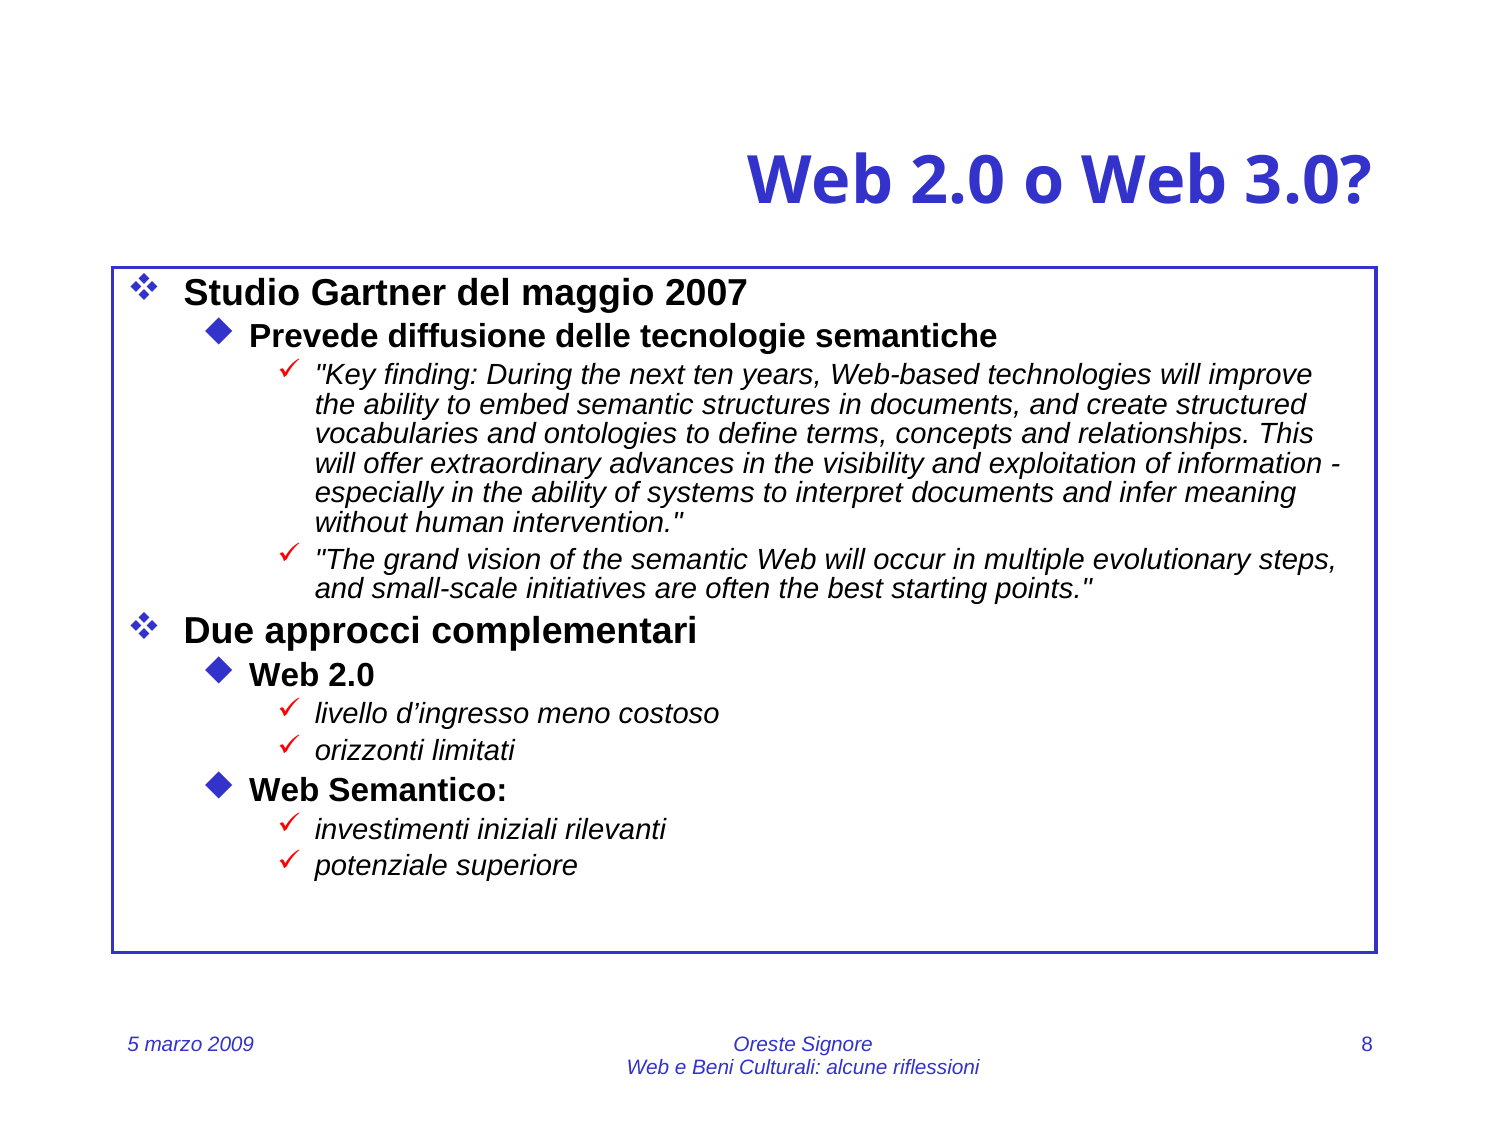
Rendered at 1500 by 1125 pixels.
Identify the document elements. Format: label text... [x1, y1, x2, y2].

list Studio Gartner del maggio 2007 Prevede diffusione delle tecnologie semantiche "Key finding: During the next ten years, Web-based technologies will improve the ability to embed semantic structures in documents, and create structured vocabularies and ontologies to define terms, concepts and relationships. This will offer extraordinary advances in the visibility and exploitation of information - especially in the ability of systems to interpret documents and infer meaning without human intervention." "The grand vision of the semantic Web will occur in multiple evolutionary steps, and small-scale initiatives are often the best starting points." Due approcci complementari Web 2.0 livello d’ingresso meno costoso orizzonti limitati Web Semantico: investimenti iniziali rilevanti potenziale superiore [112, 267, 1377, 953]
title Web 2.0 o Web 3.0? [112, 99, 1388, 256]
